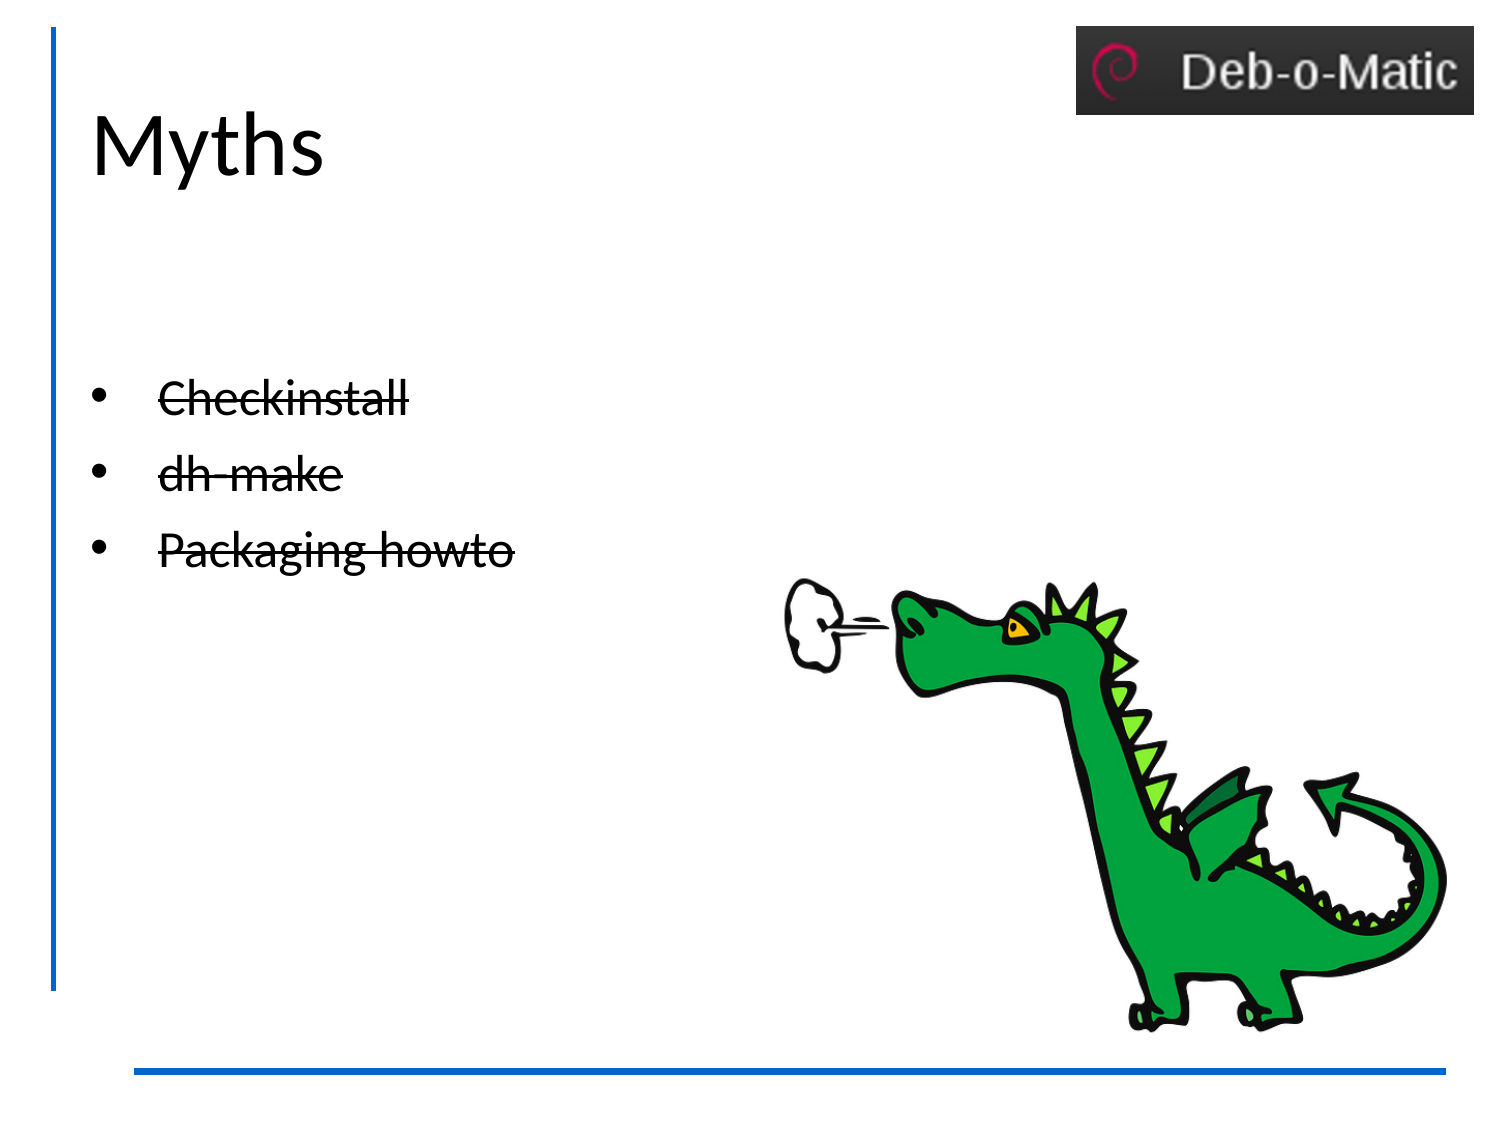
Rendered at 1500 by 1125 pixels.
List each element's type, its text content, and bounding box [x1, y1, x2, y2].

picture [767, 565, 1451, 1052]
list Checkinstall dh-make Packaging howto [75, 262, 1425, 1005]
picture [1076, 26, 1474, 115]
title Myths [75, 45, 1425, 233]
